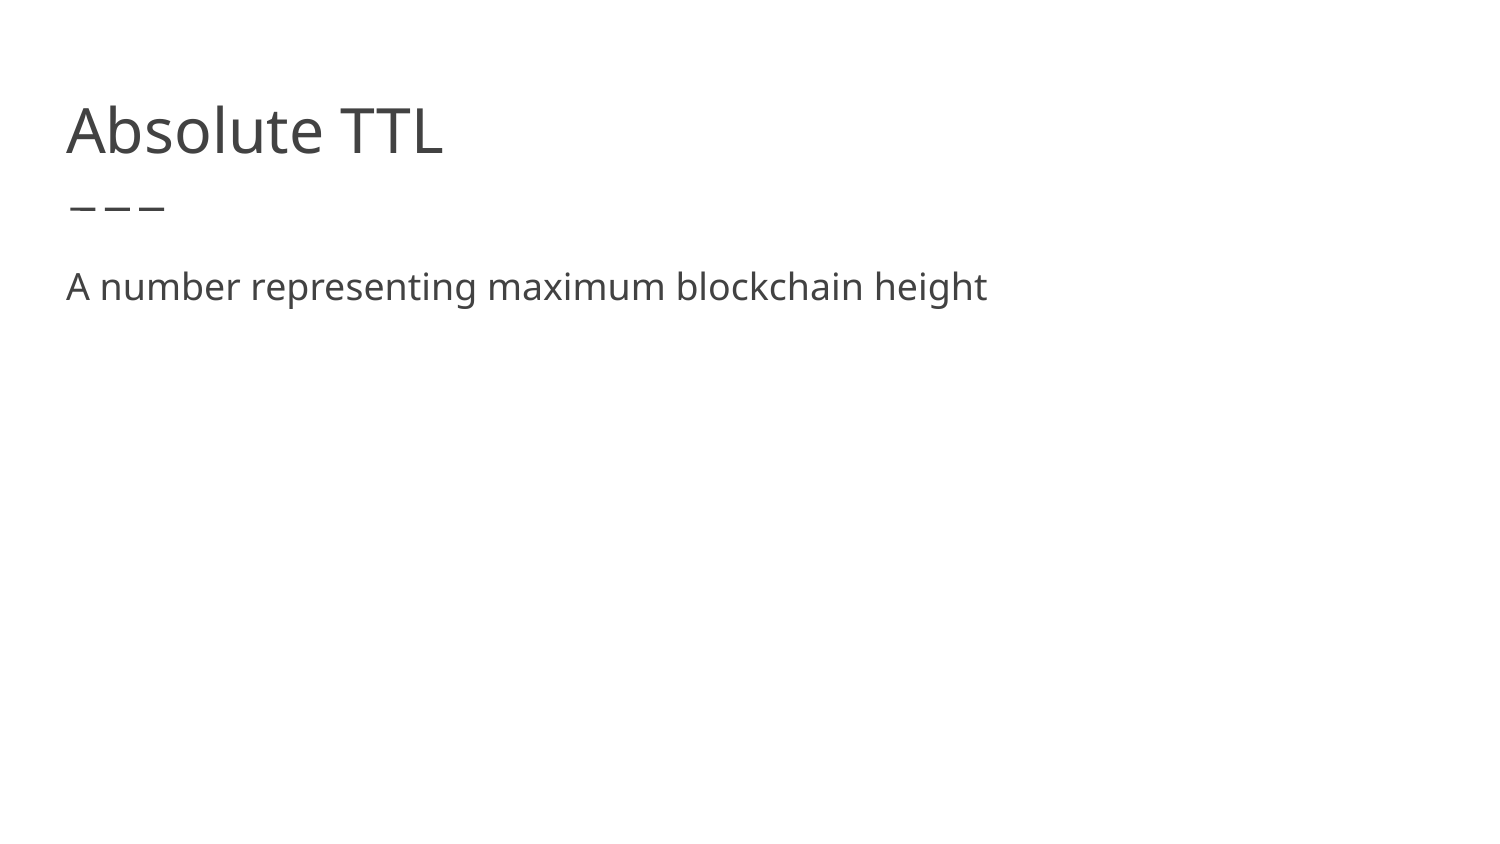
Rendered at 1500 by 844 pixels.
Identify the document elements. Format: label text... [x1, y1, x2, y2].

title Absolute TTL [51, 61, 1449, 182]
list A number representing maximum blockchain height [51, 240, 1449, 750]
